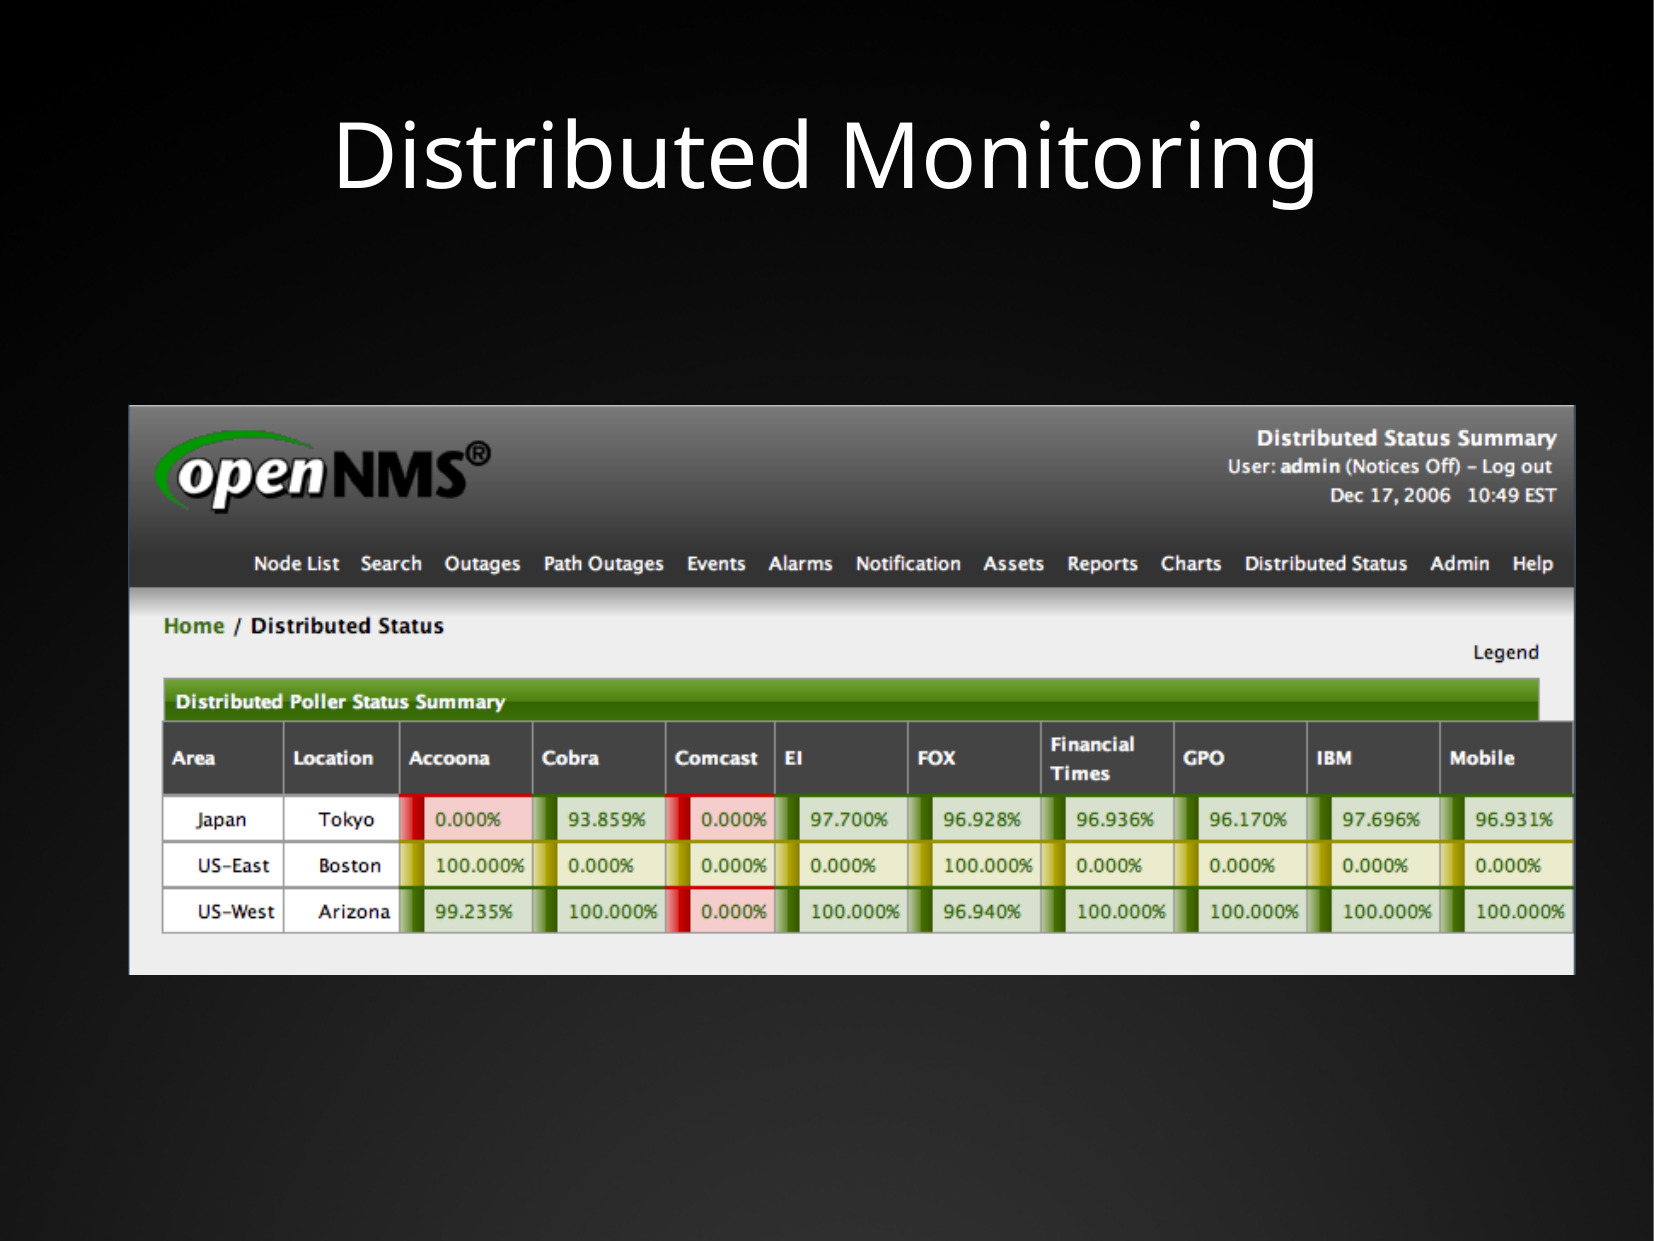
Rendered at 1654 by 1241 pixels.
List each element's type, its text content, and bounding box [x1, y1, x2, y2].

picture [0, 0, 1654, 1241]
title Distributed Monitoring [82, 49, 1571, 257]
